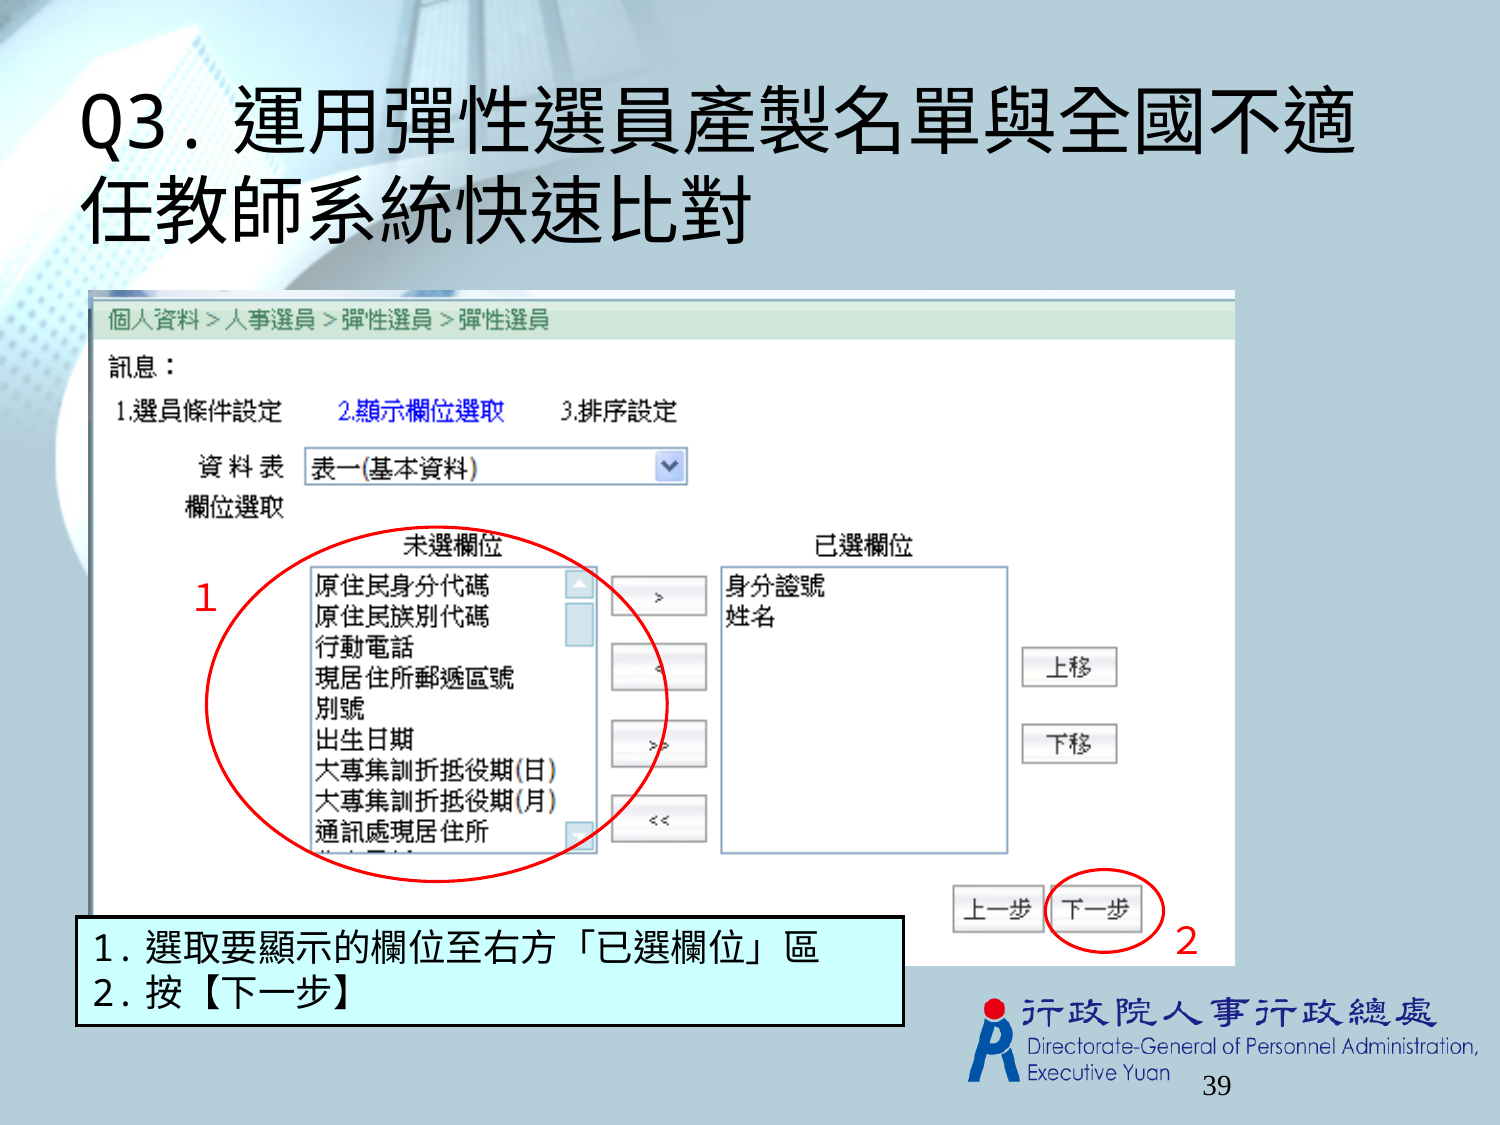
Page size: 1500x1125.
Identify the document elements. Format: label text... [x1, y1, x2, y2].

text_box 1.選取要顯示的欄位至右方「已選欄位」區 2.按【下一步】 [76, 916, 904, 1026]
text_box Q3.運用彈性選員產製名單與全國不適任教師系統快速比對 [65, 66, 1400, 261]
picture [88, 290, 1235, 966]
text_box １ [183, 574, 231, 620]
text_box ２ [1163, 916, 1211, 963]
text_box [1187, 1058, 1500, 1125]
